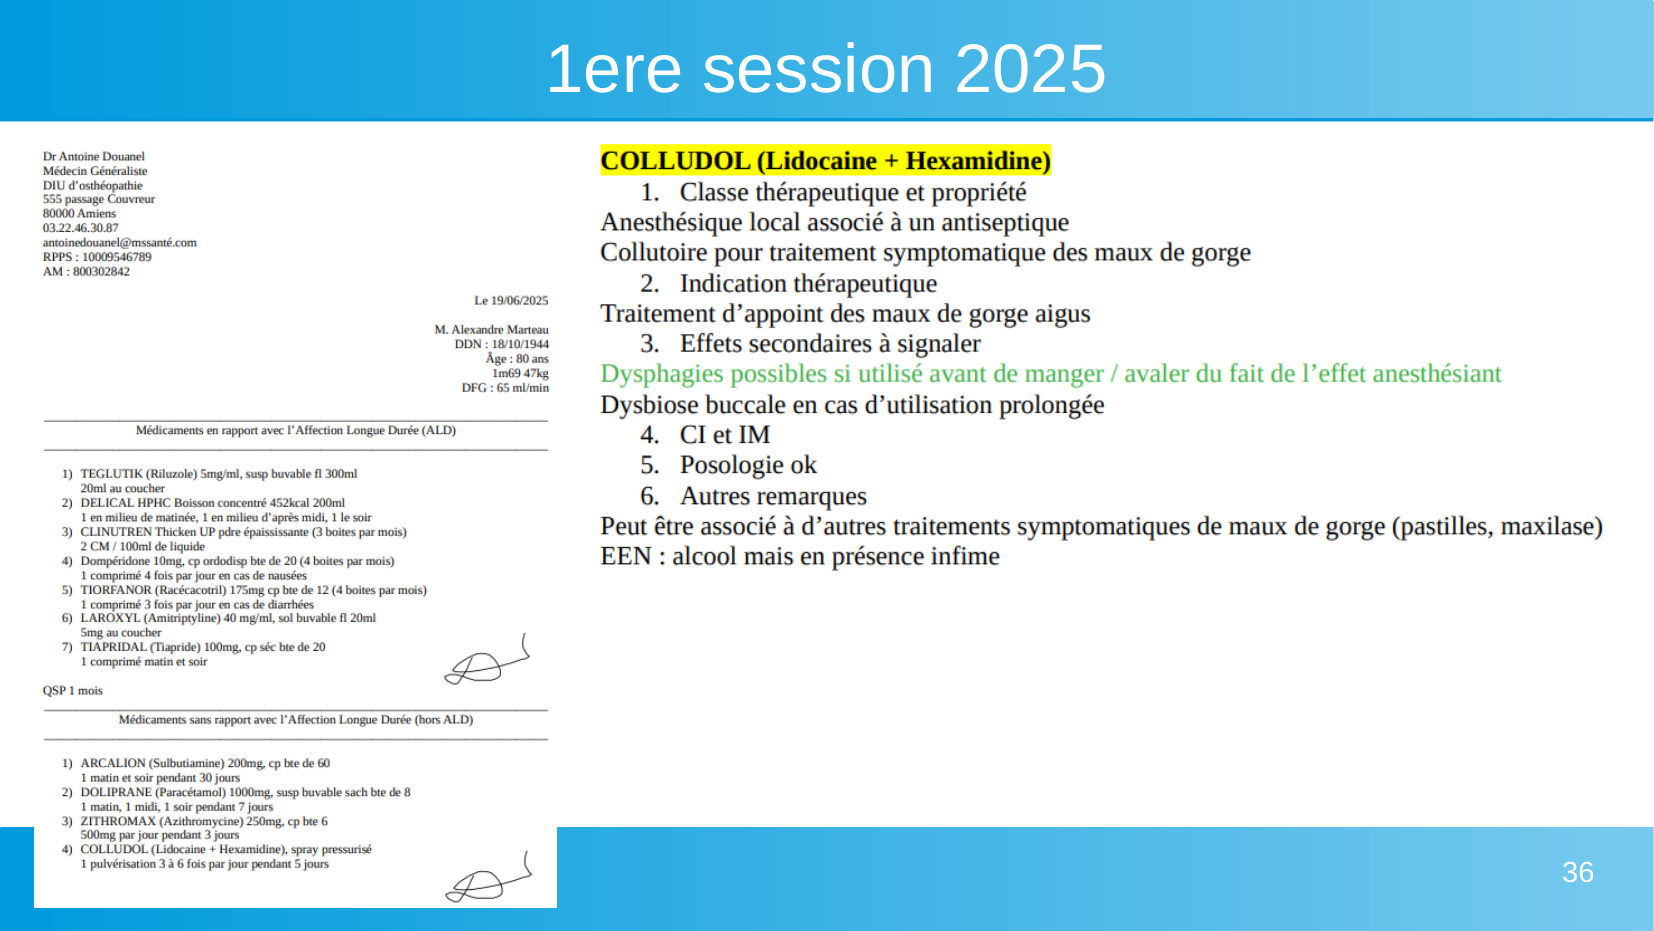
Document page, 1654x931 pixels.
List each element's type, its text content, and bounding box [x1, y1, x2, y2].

picture [597, 138, 1606, 572]
title 1ere session 2025 [59, 29, 1595, 108]
picture [34, 146, 557, 908]
